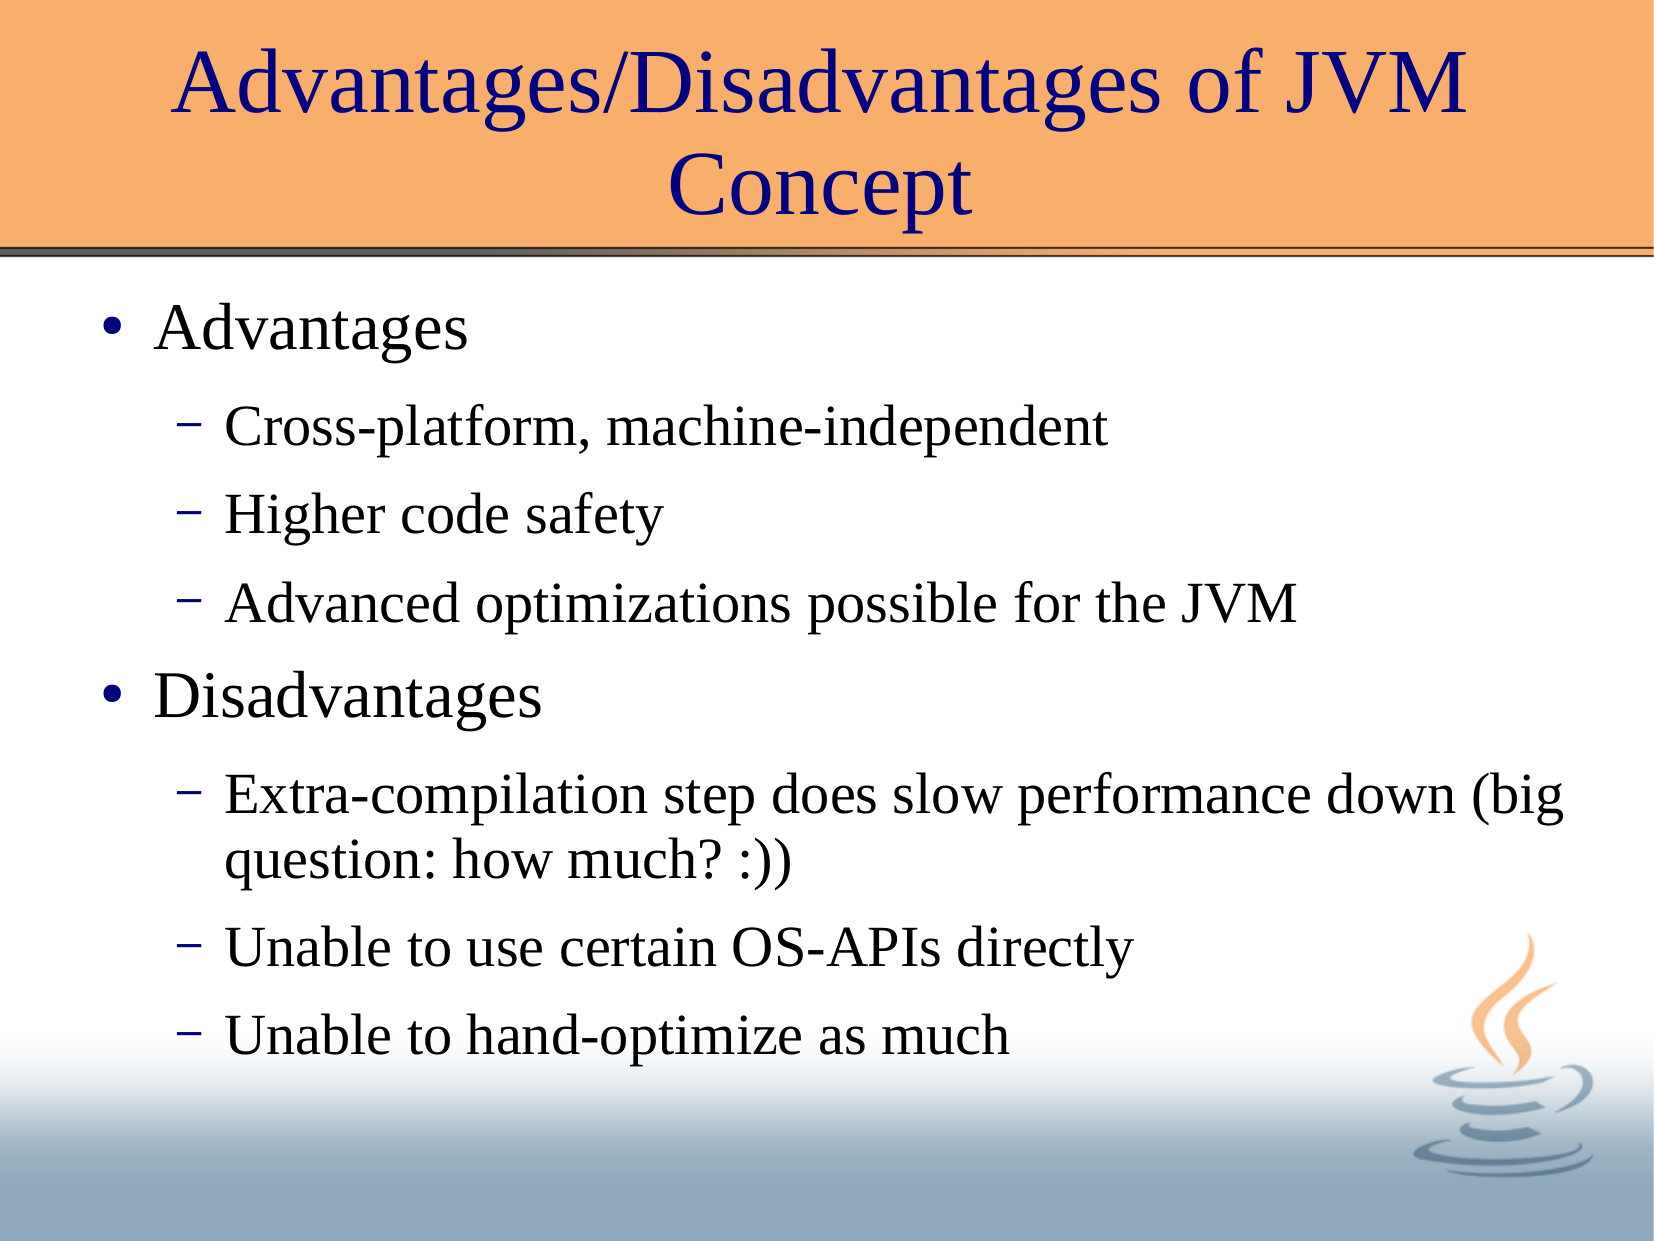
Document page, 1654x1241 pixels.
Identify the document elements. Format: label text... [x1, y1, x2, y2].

title Advantages/Disadvantages of JVM Concept [76, 29, 1565, 237]
picture [0, 0, 1654, 1241]
list Advantages Cross-platform, machine-independent Higher code safety Advanced optimizations possible for the JVM Disadvantages Extra-compilation step does slow performance down (big question: how much? :)) Unable to use certain OS-APIs directly Unable to hand-optimize as much [82, 290, 1571, 1074]
